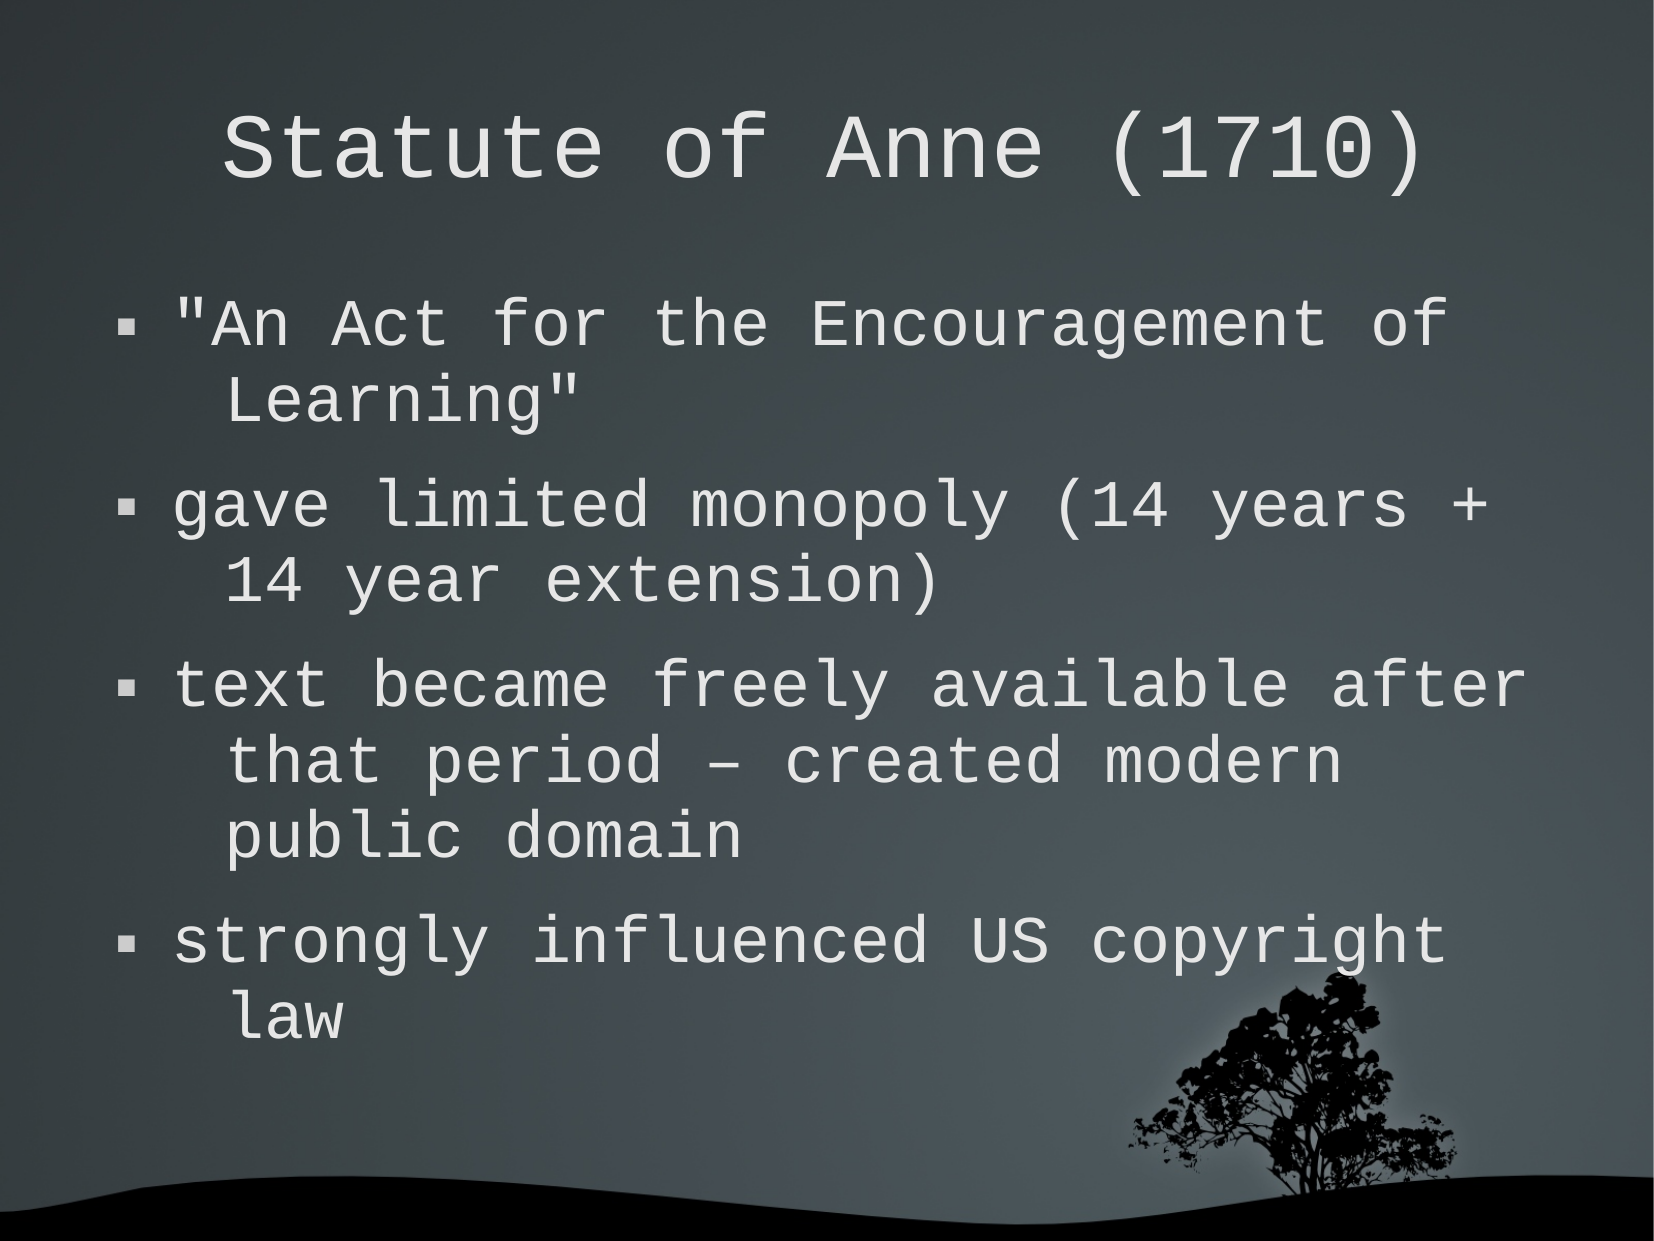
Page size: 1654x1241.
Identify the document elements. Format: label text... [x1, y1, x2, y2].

picture [0, 0, 1654, 1241]
list "An Act for the Encouragement of Learning" gave limited monopoly (14 years + 14 year extension) text became freely available after that period – created modern public domain strongly influenced US copyright law [82, 290, 1571, 1094]
title Statute of Anne (1710) [82, 56, 1571, 250]
